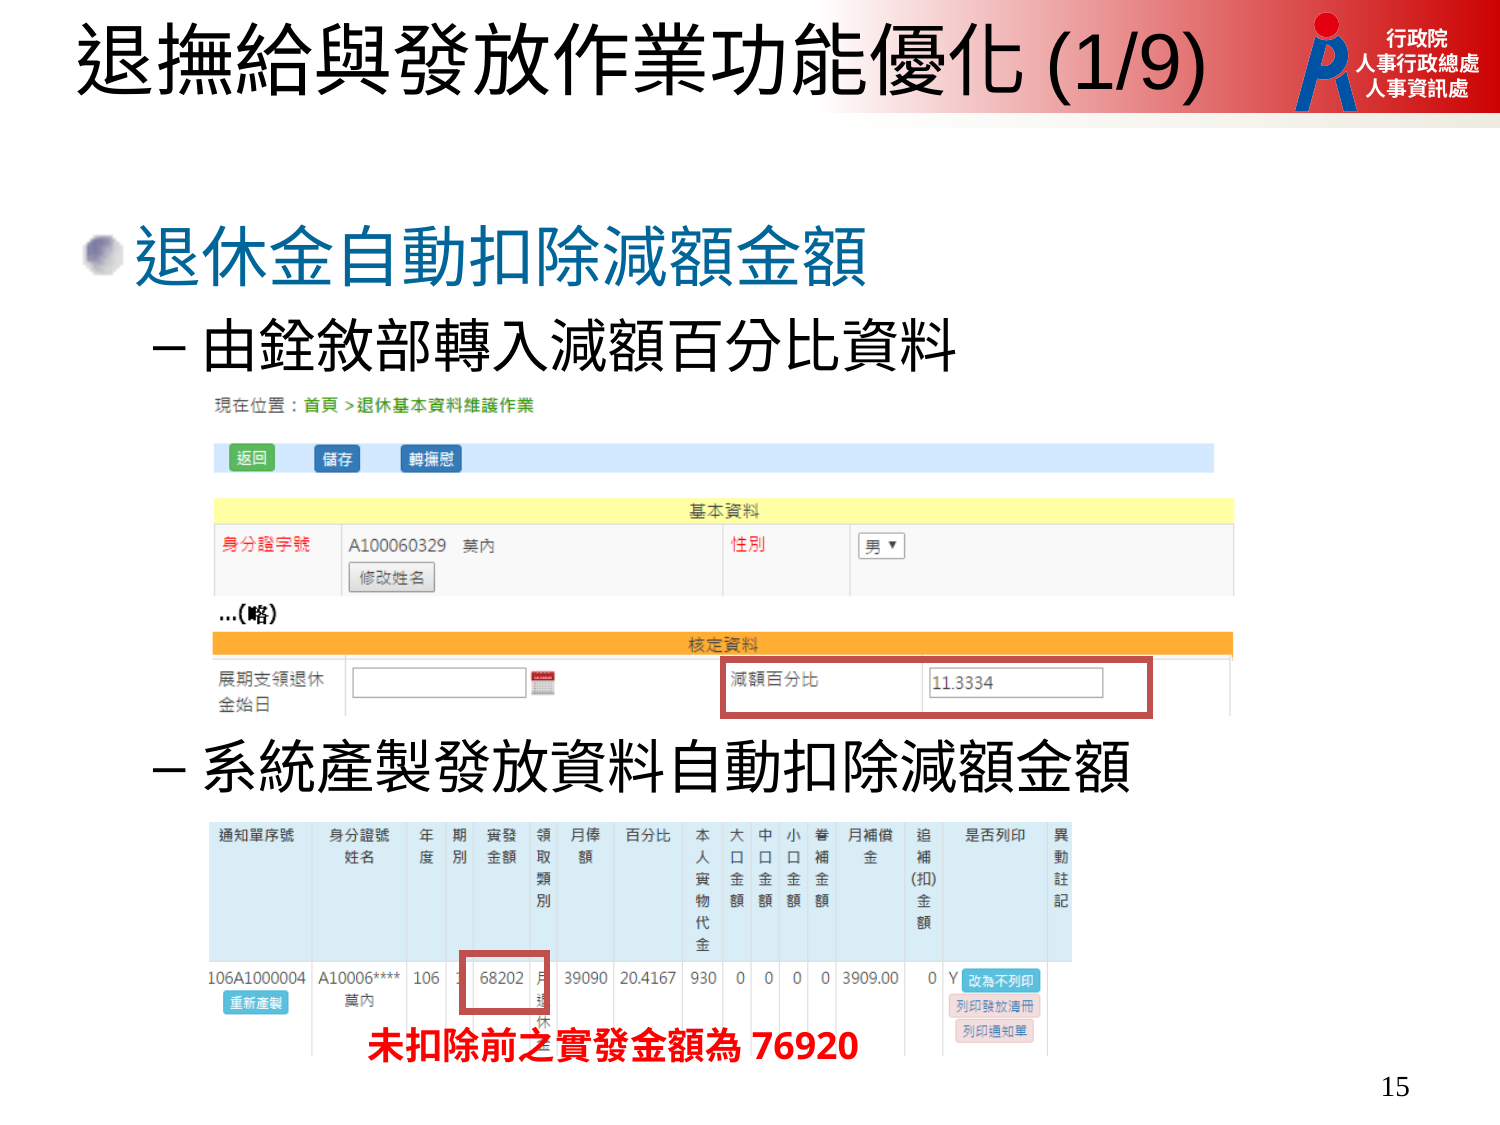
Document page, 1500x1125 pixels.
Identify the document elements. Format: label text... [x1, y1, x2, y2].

title 退撫給與發放作業功能優化(1/9) [59, 4, 1225, 111]
list 退休金自動扣除減額金額 由銓敘部轉入減額百分比資料 系統產製發放資料自動扣除減額金額 [63, 206, 1414, 950]
picture [209, 390, 1237, 716]
picture [1278, 0, 1374, 128]
text_box <編號> [1074, 1059, 1426, 1110]
picture [726, 663, 1147, 712]
picture [209, 822, 1072, 1056]
text_box 未扣除前之實發金額為76920 [353, 1014, 924, 1076]
picture [466, 957, 544, 1008]
